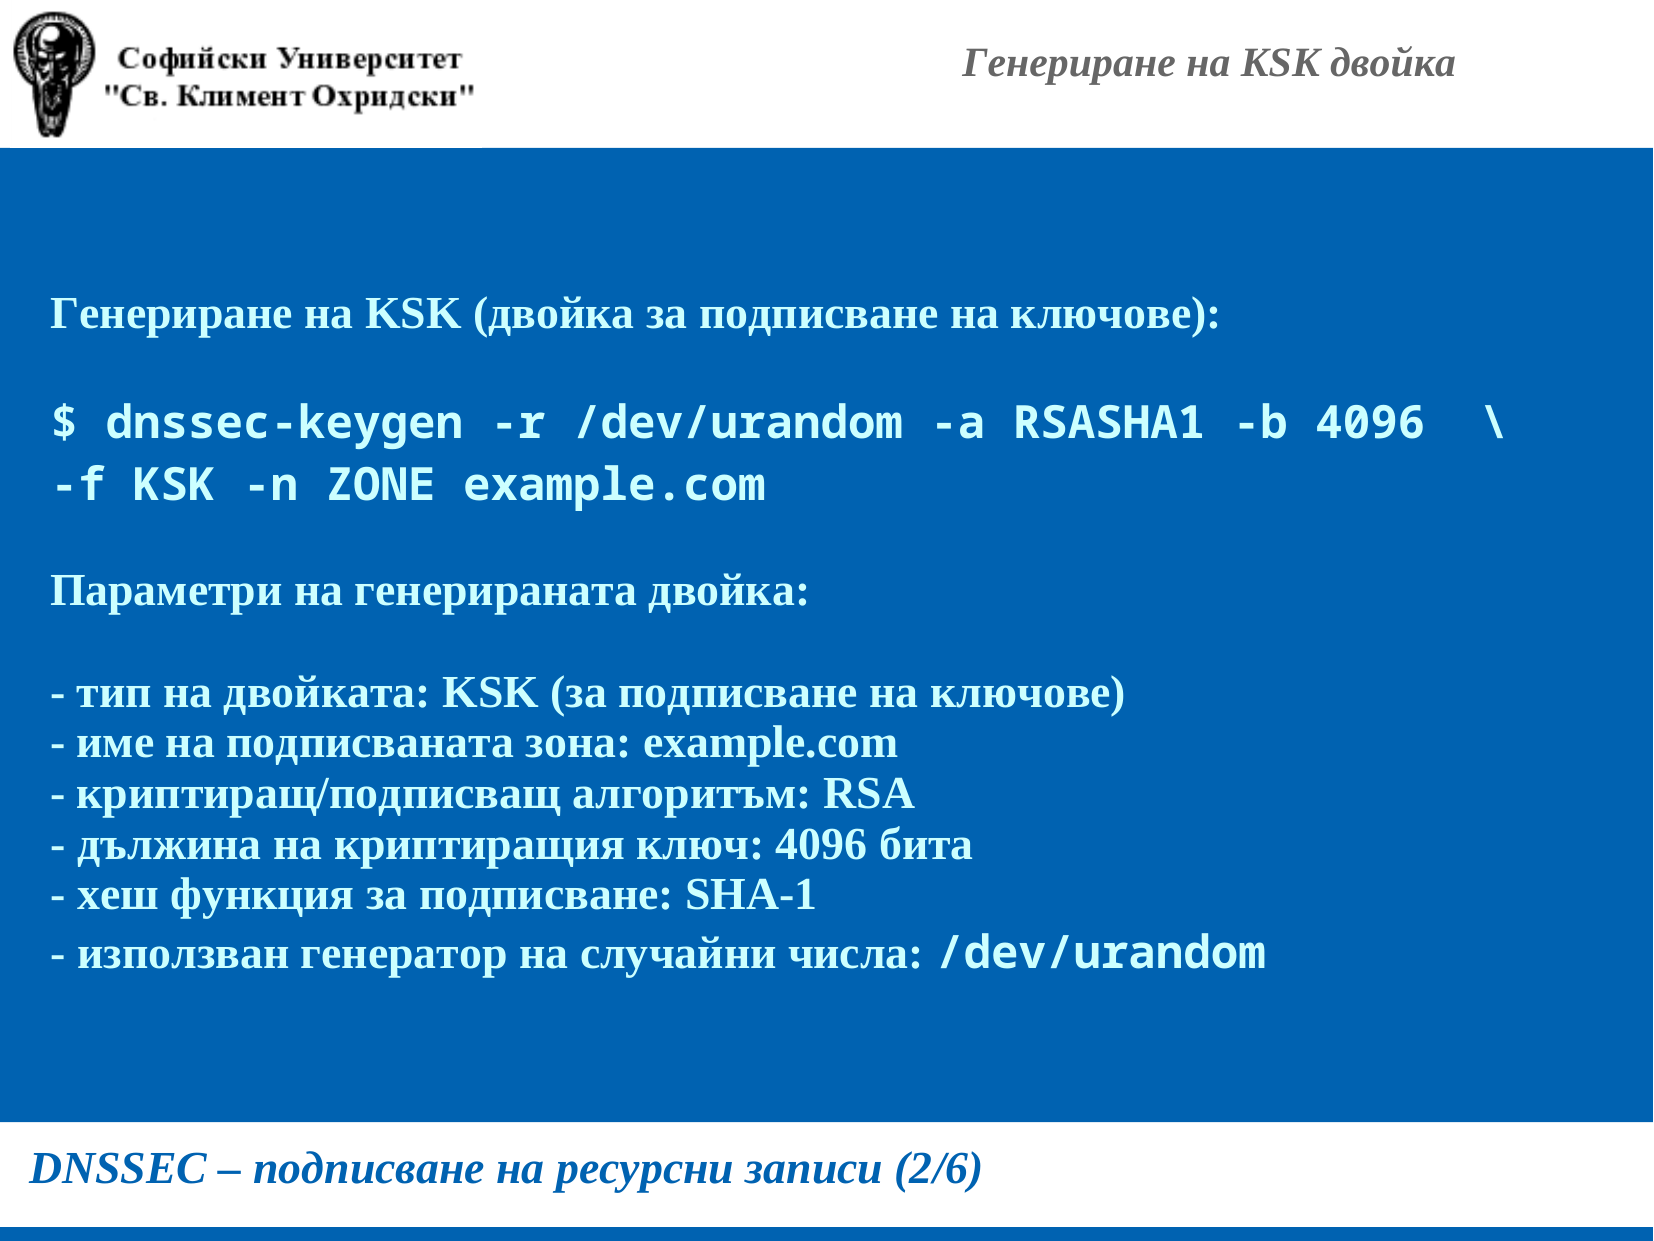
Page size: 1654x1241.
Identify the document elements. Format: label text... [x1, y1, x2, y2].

text_box DNSSEC – подписване на ресурсни записи (2/6) [29, 1143, 990, 1211]
title Генериране на KSK двойка [767, 2, 1652, 122]
picture [10, 0, 482, 148]
text_box Генериране на KSK (двойка за подписване на ключове): $ dnssec-keygen -r /dev/urandom -a RSASHA1 -b 4096 \ -f KSK -n ZONE example.com Параметри на генерираната двойка: - тип на двойката: KSK (за подписване на ключове) - име на подписваната зона: example.com - криптиращ/подписващ алгоритъм: RSA - дължина на криптиращия ключ: 4096 бита - хеш функция за подписване: SHA-1 - използван генератор на случайни числа: /dev/urandom [0, 147, 1653, 1123]
